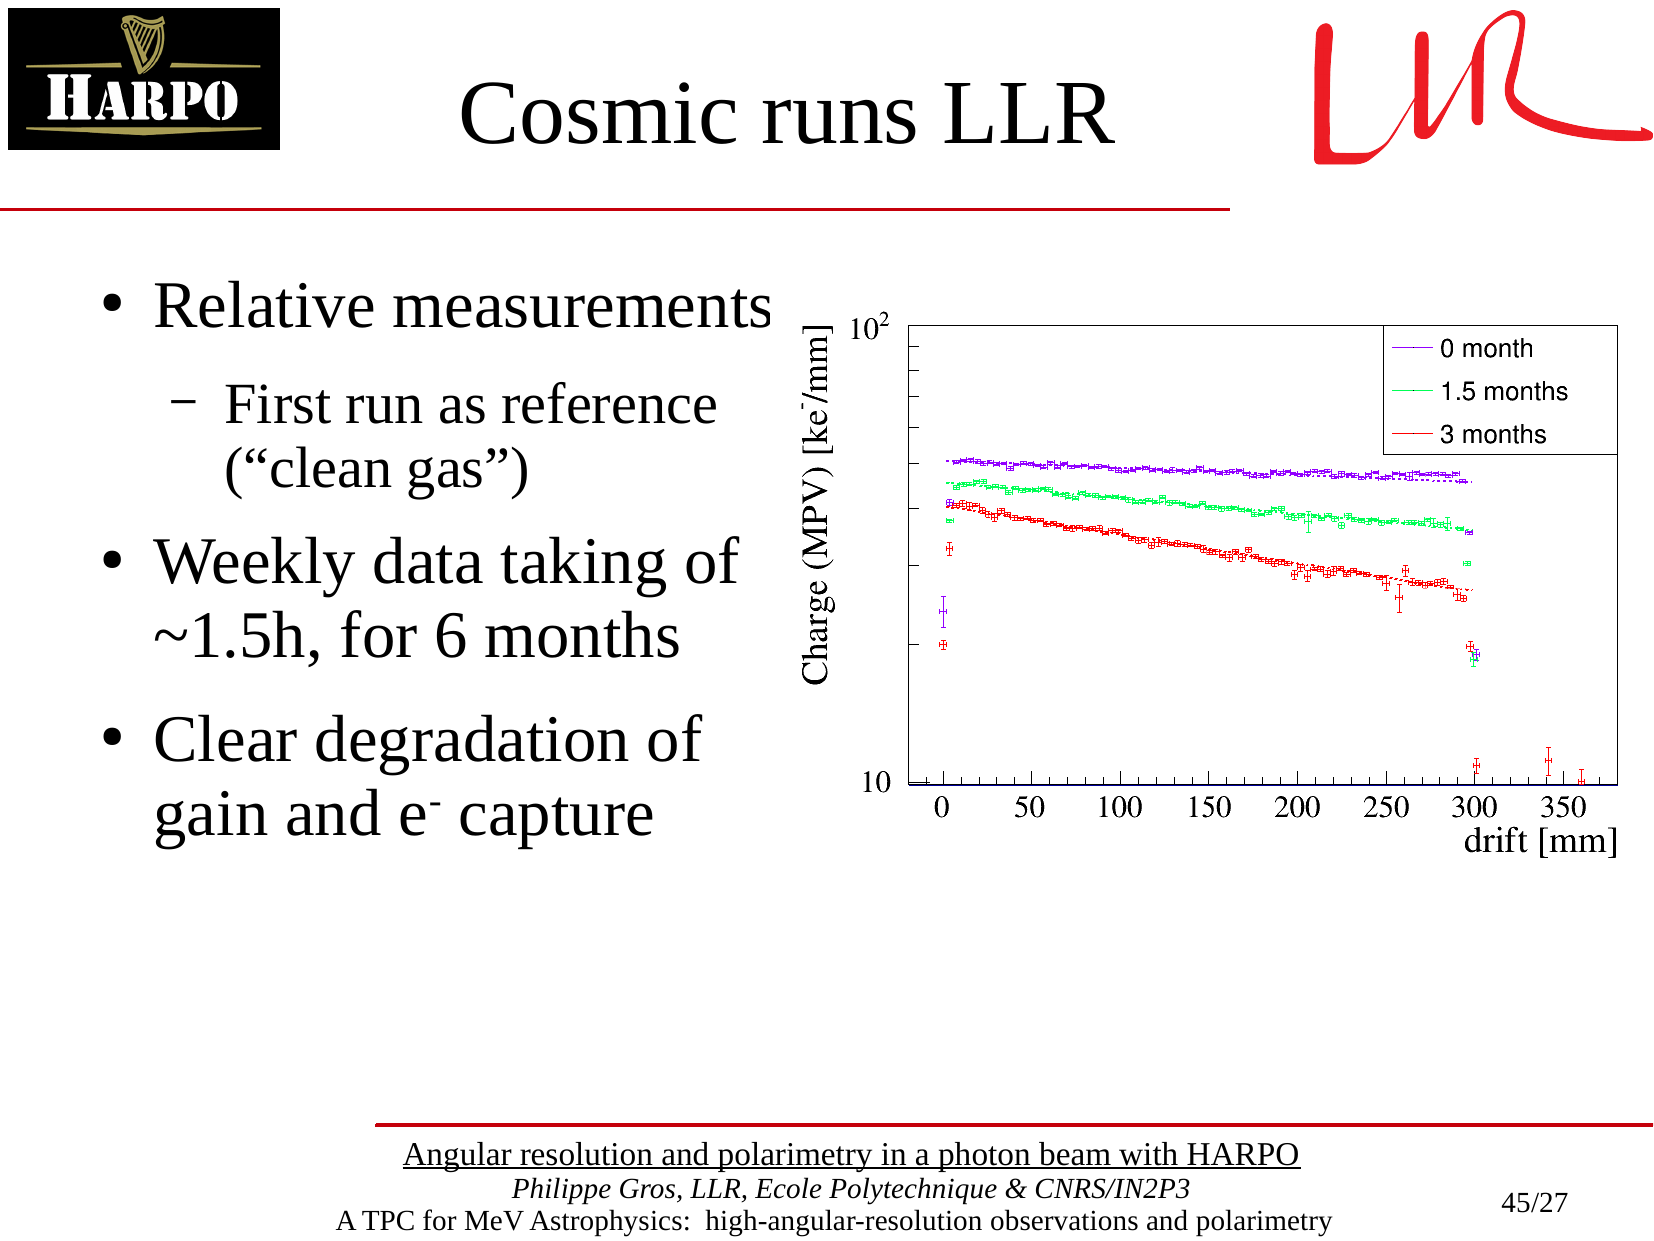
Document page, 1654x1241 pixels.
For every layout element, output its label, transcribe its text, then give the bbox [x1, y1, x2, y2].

title Cosmic runs LLR [284, 14, 1290, 210]
picture [770, 304, 1644, 874]
picture [1314, 10, 1653, 165]
picture [8, 8, 280, 150]
list Relative measurements First run as reference (“clean gas”) Weekly data taking of ~1.5h, for 6 months Clear degradation of gain and e- capture [82, 267, 815, 1125]
